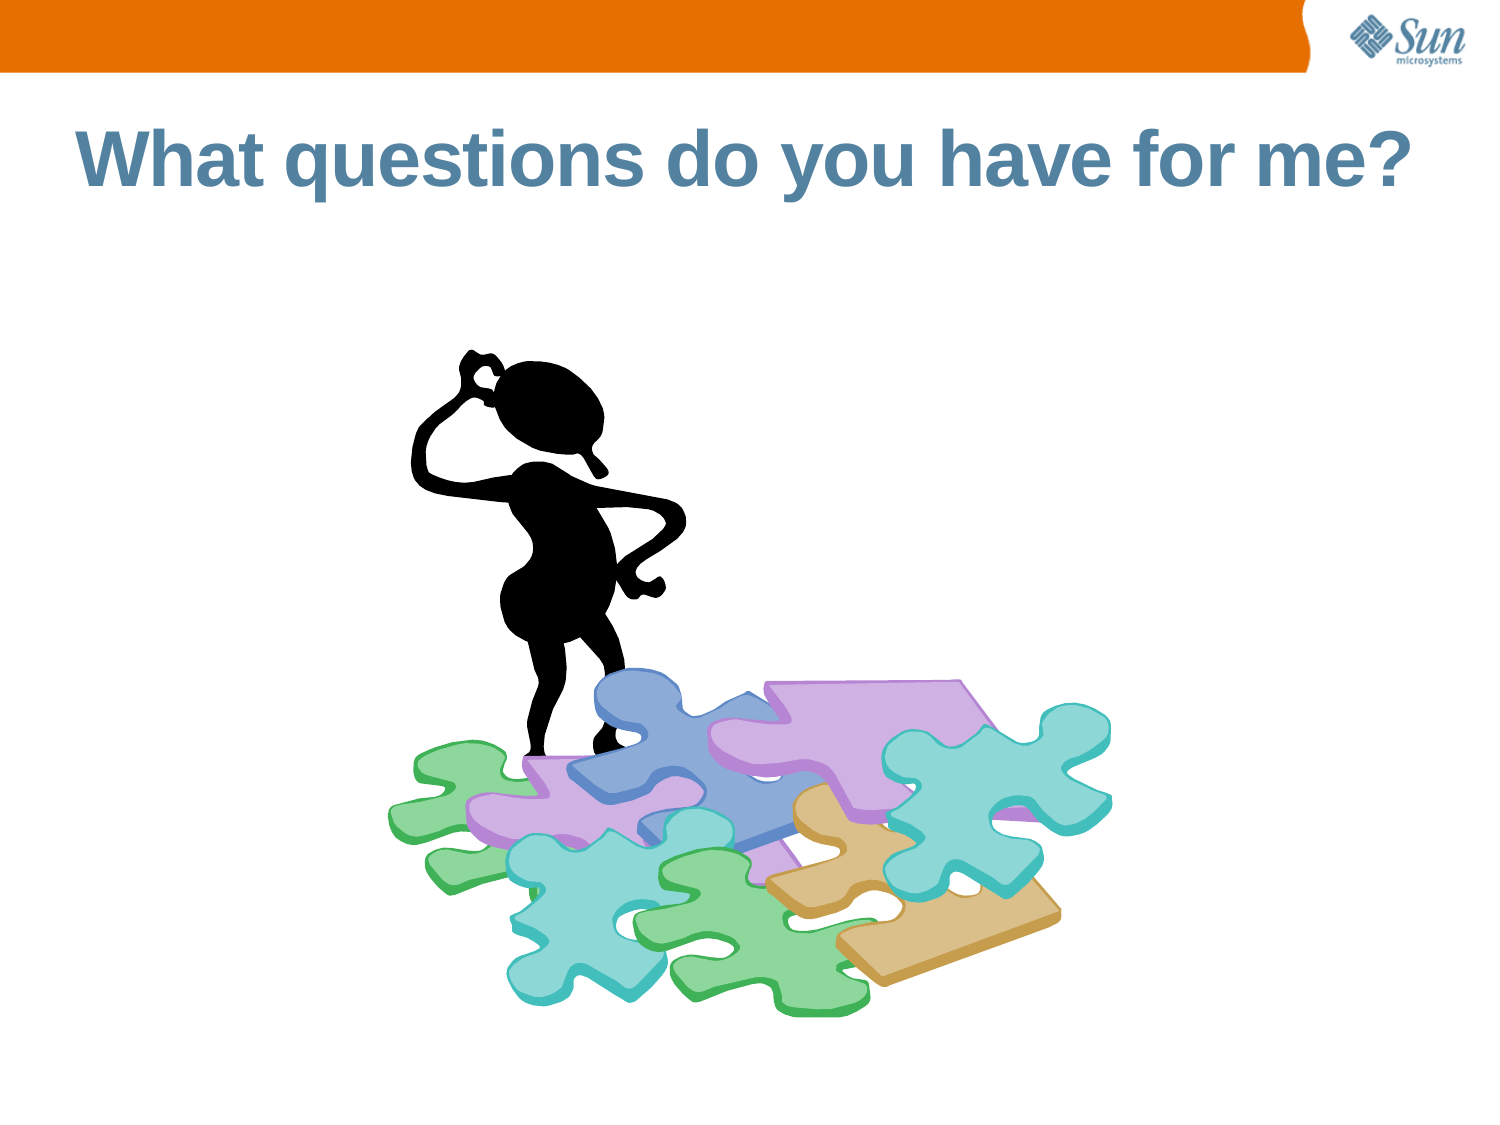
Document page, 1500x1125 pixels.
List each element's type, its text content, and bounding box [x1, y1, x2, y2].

picture [385, 347, 1115, 1020]
title What questions do you have for me? [75, 122, 1438, 228]
picture [0, 0, 1500, 75]
